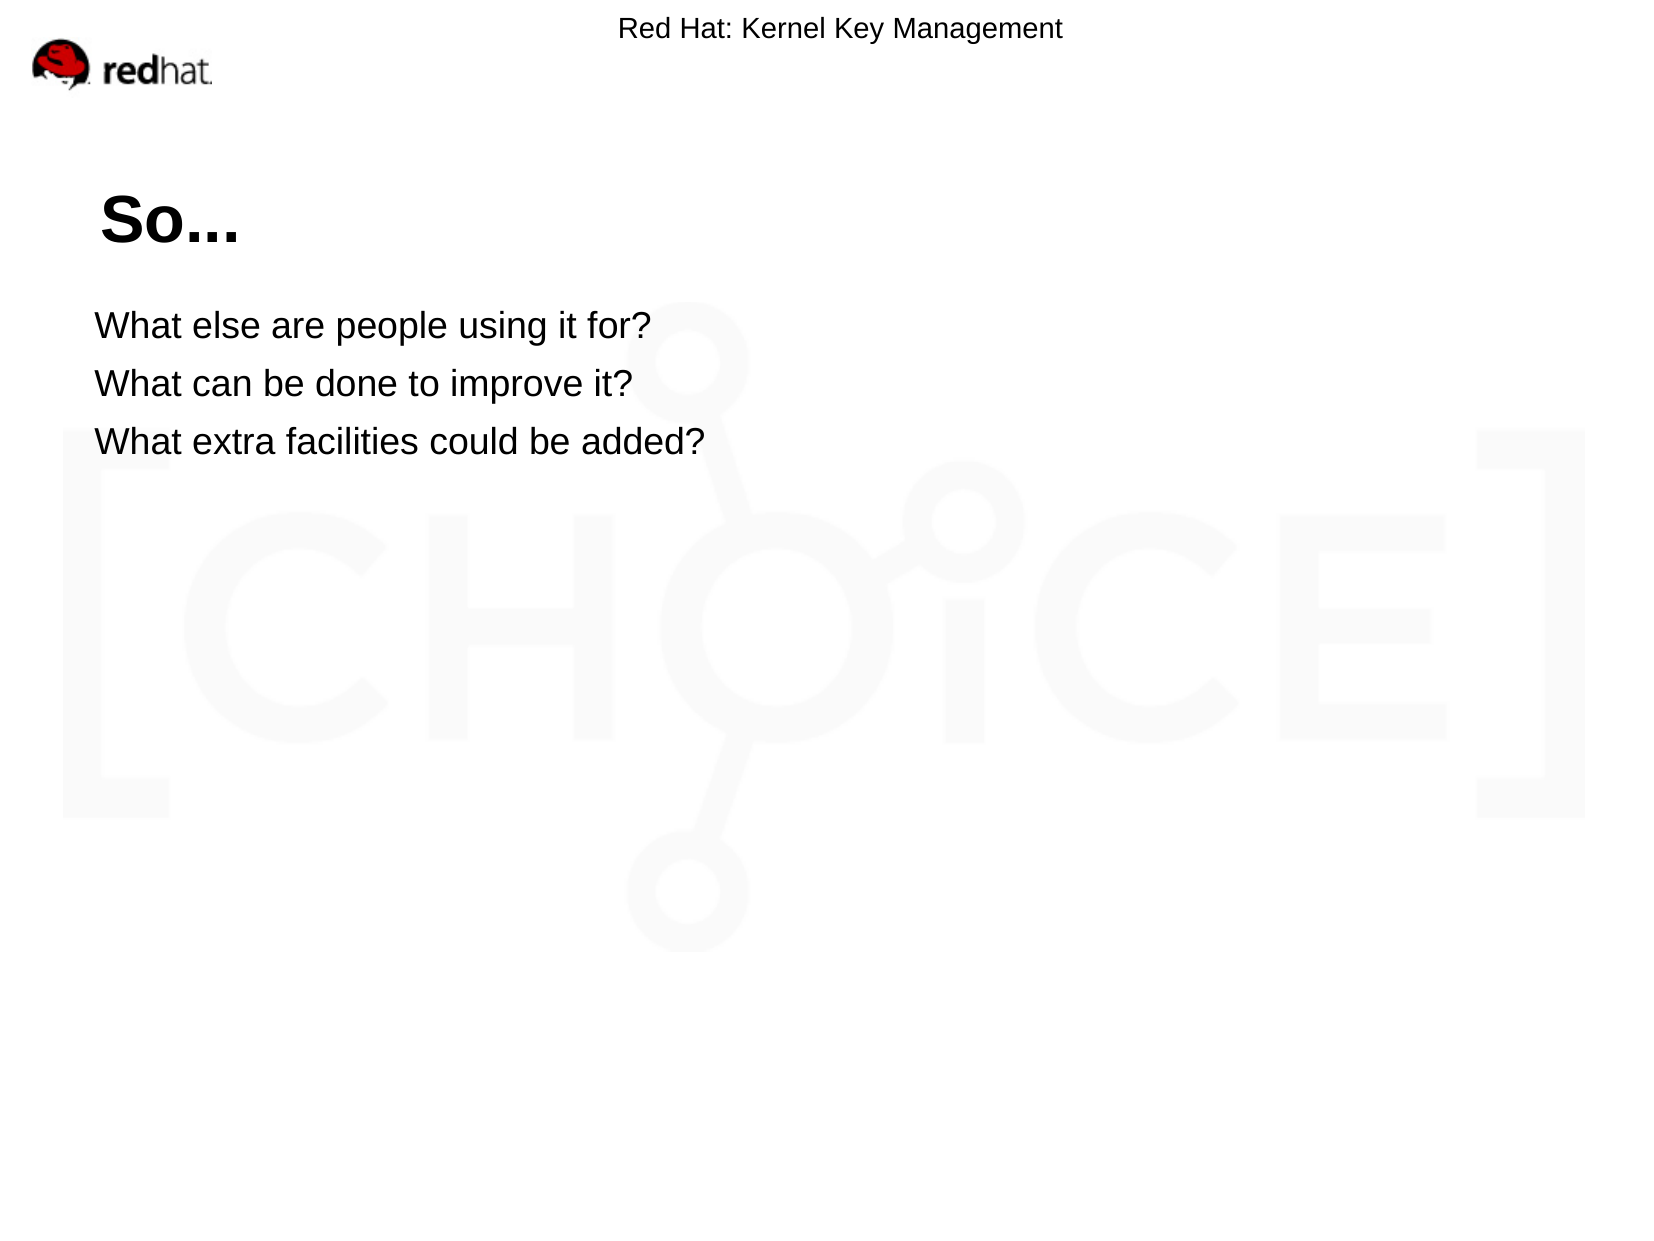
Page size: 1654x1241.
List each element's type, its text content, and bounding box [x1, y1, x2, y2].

list What else are people using it for? What can be done to improve it? What extra facilities could be added? [94, 304, 1500, 1174]
picture [63, 302, 1585, 952]
title So... [100, 164, 1506, 275]
picture [31, 37, 212, 98]
